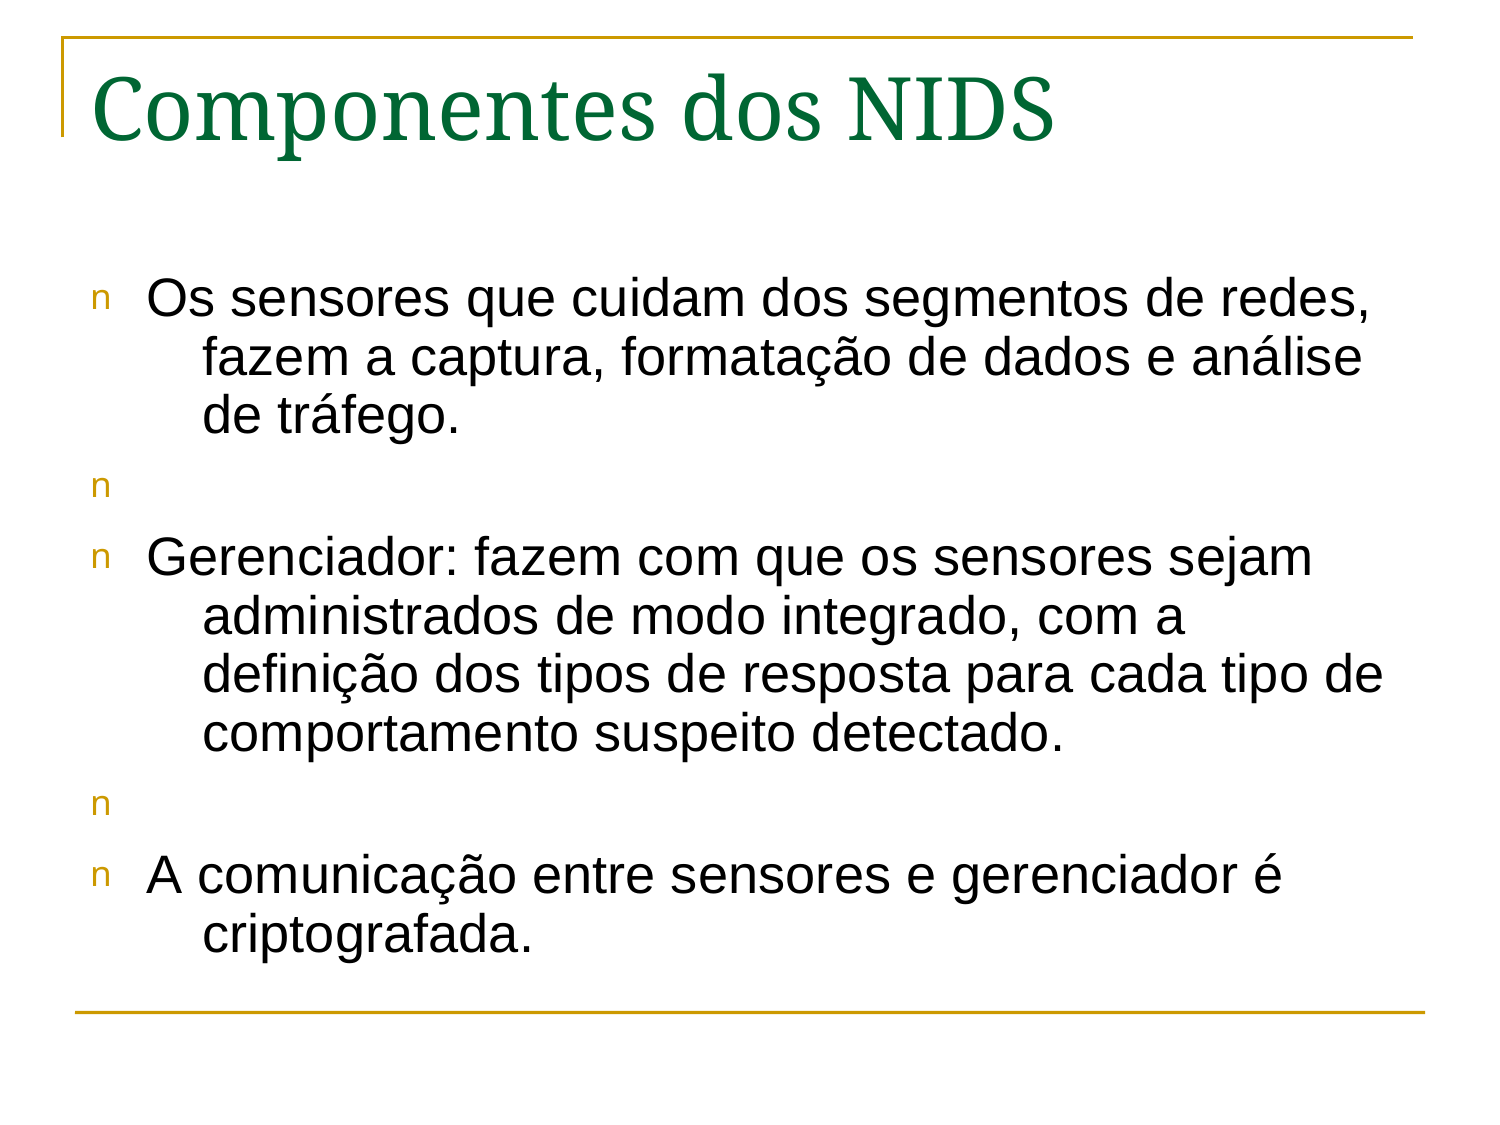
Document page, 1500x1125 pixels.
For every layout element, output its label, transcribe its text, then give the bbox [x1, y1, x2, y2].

title Componentes dos NIDS [75, 45, 1426, 233]
list Os sensores que cuidam dos segmentos de redes, fazem a captura, formatação de dados e análise de tráfego. Gerenciador: fazem com que os sensores sejam administrados de modo integrado, com a definição dos tipos de resposta para cada tipo de comportamento suspeito detectado. A comunicação entre sensores e gerenciador é criptografada. [75, 262, 1426, 1006]
